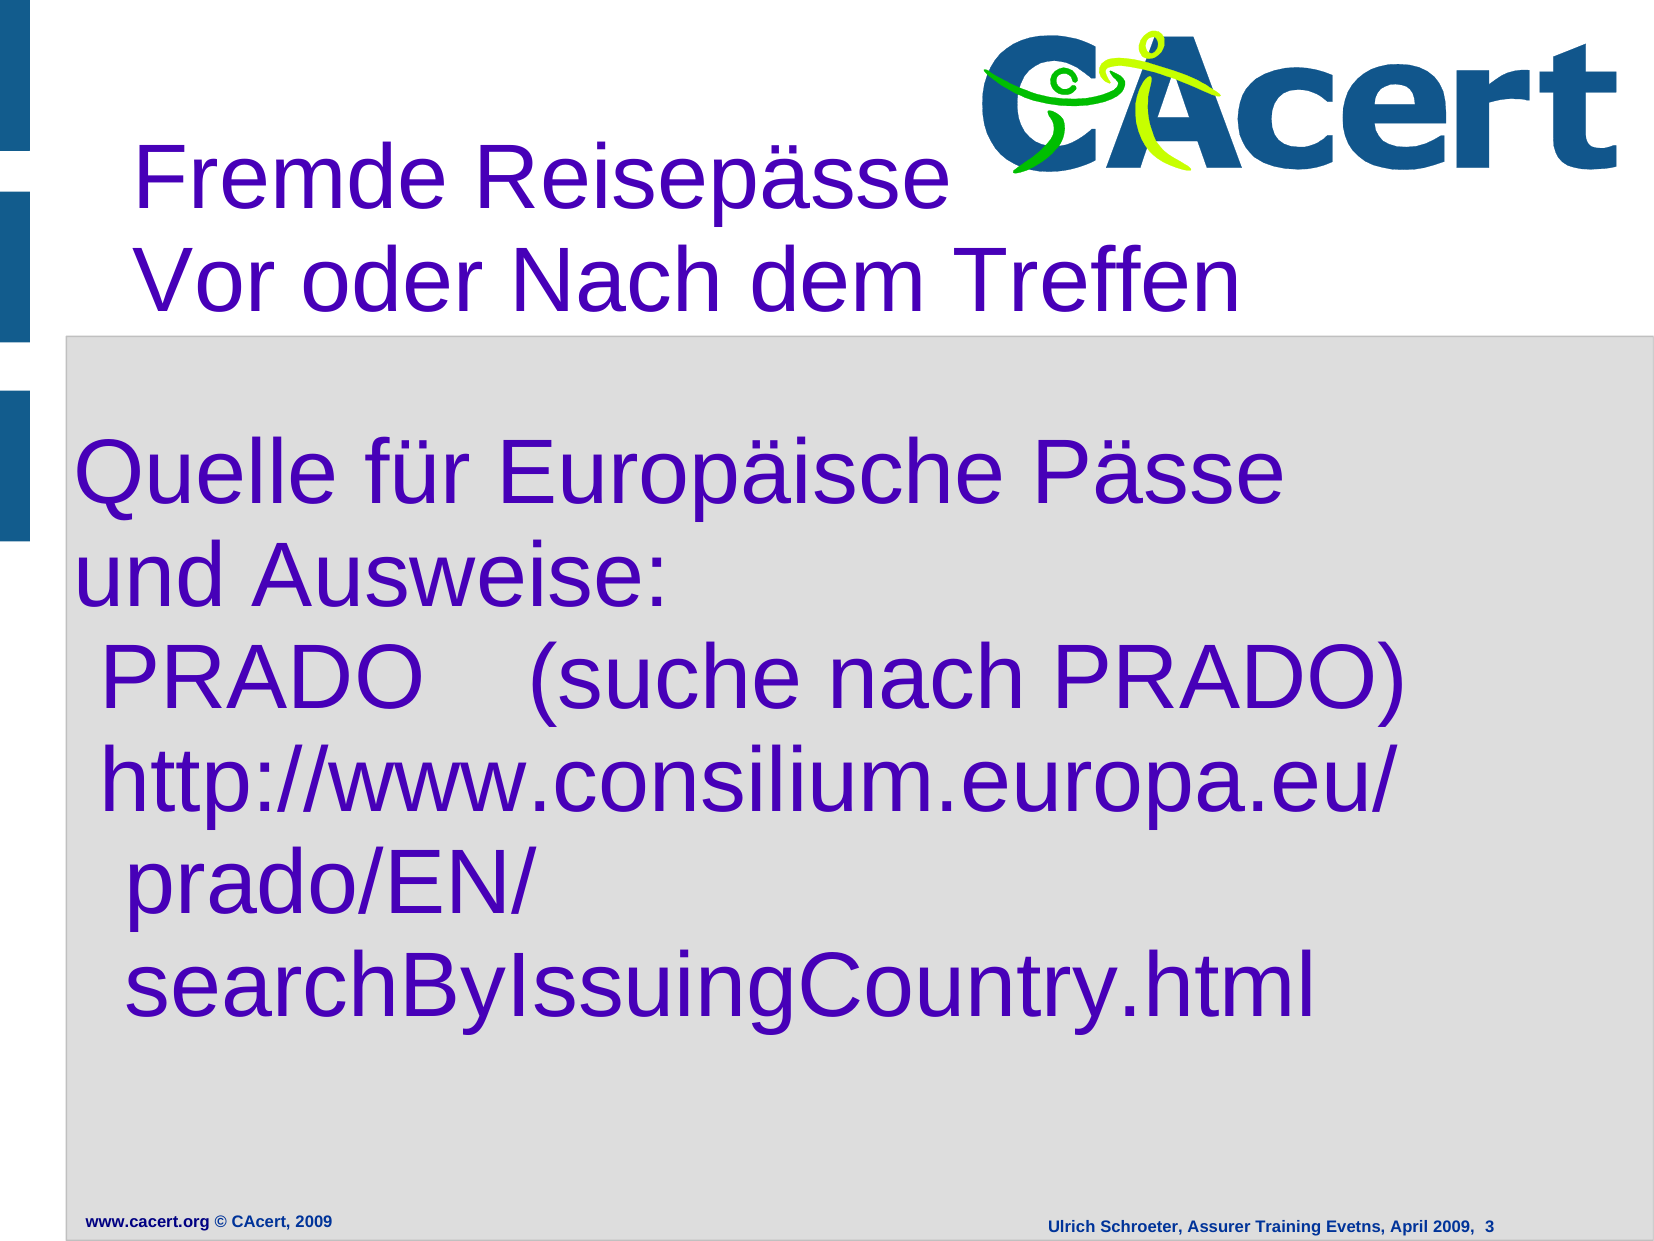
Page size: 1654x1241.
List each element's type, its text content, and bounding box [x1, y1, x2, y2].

text_box Fremde Reisepässe Vor oder Nach dem Treffen [118, 118, 1260, 339]
text_box Quelle für Europäische Pässe und Ausweise: PRADO (suche nach PRADO) http://www.consilium.europa.eu/ prado/EN/ searchByIssuingCountry.html [59, 413, 1448, 1044]
